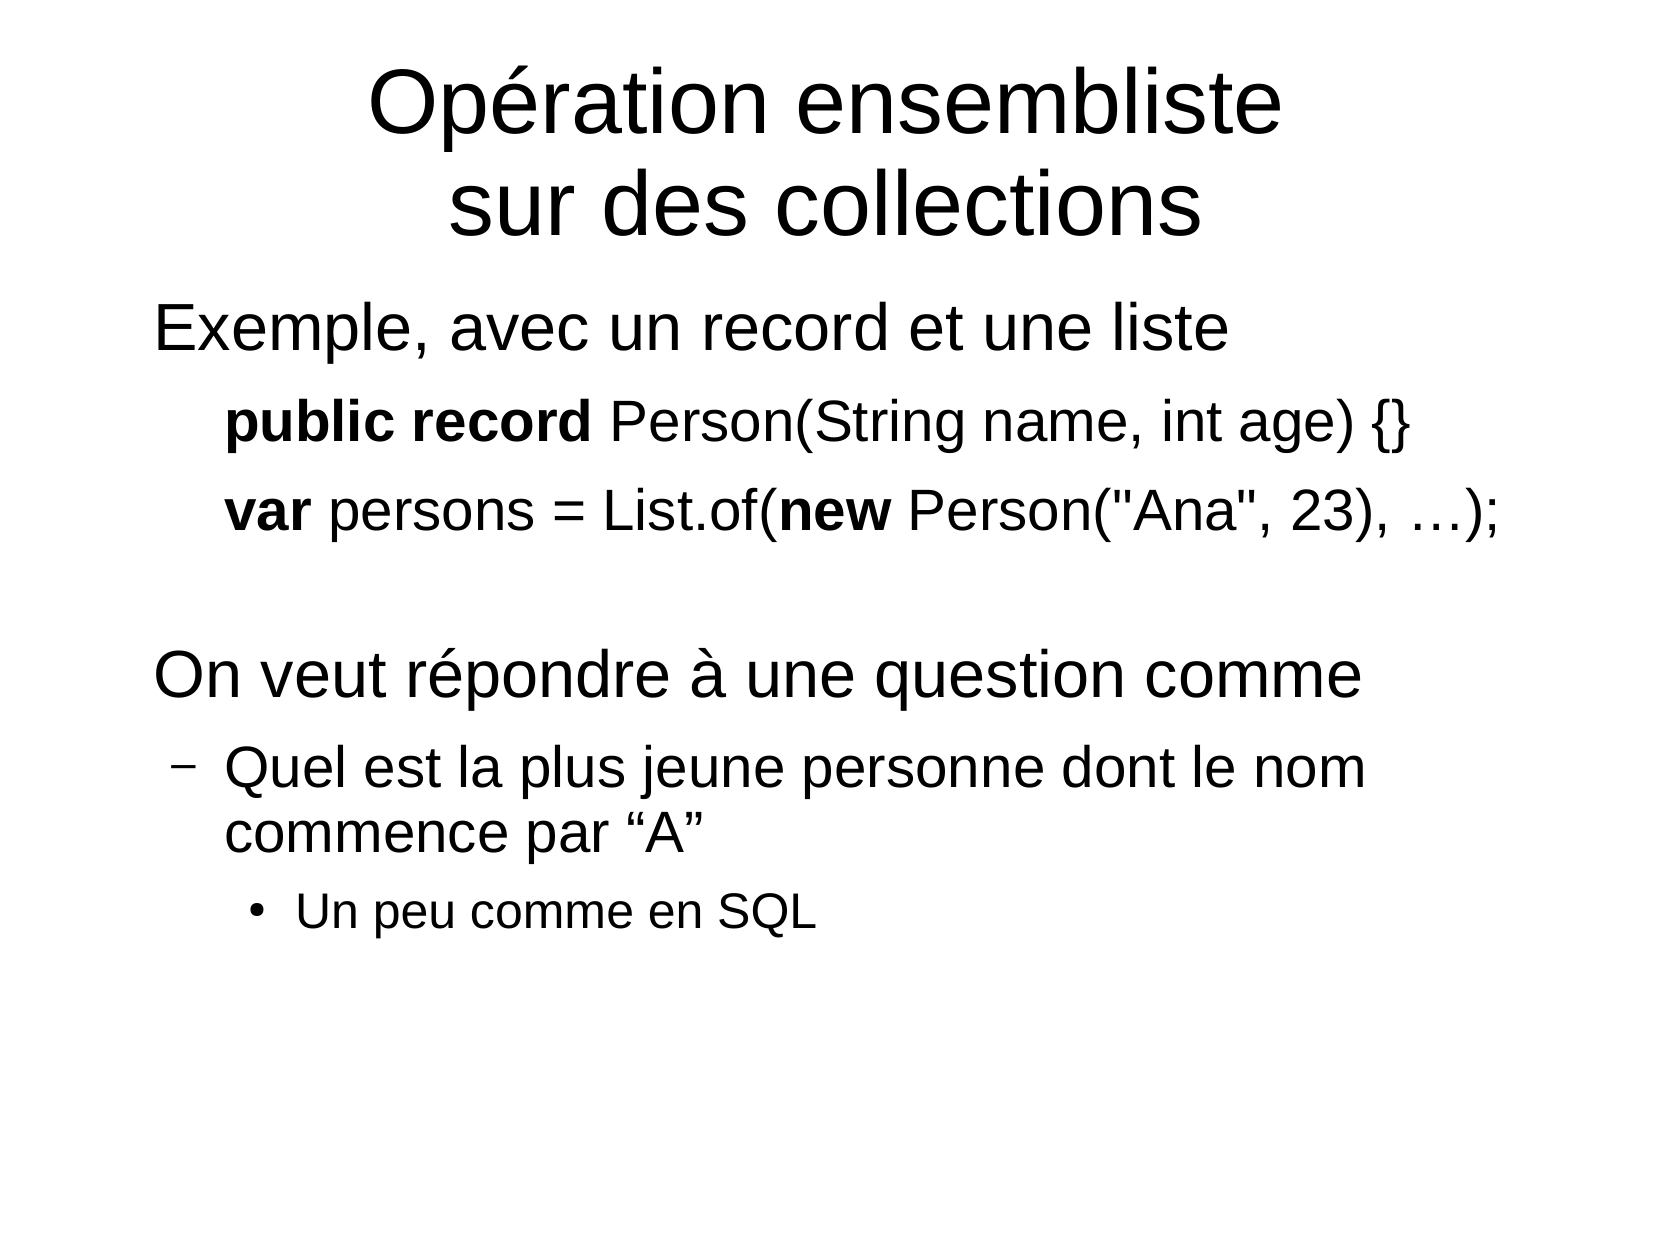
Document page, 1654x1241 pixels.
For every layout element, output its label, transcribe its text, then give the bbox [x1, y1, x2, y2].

list Exemple, avec un record et une liste public record Person(String name, int age) {} var persons = List.of(new Person("Ana", 23), …); On veut répondre à une question comme Quel est la plus jeune personne dont le nom commence par “A” Un peu comme en SQL [82, 290, 1571, 1081]
title Opération ensembliste sur des collections [82, 49, 1571, 257]
